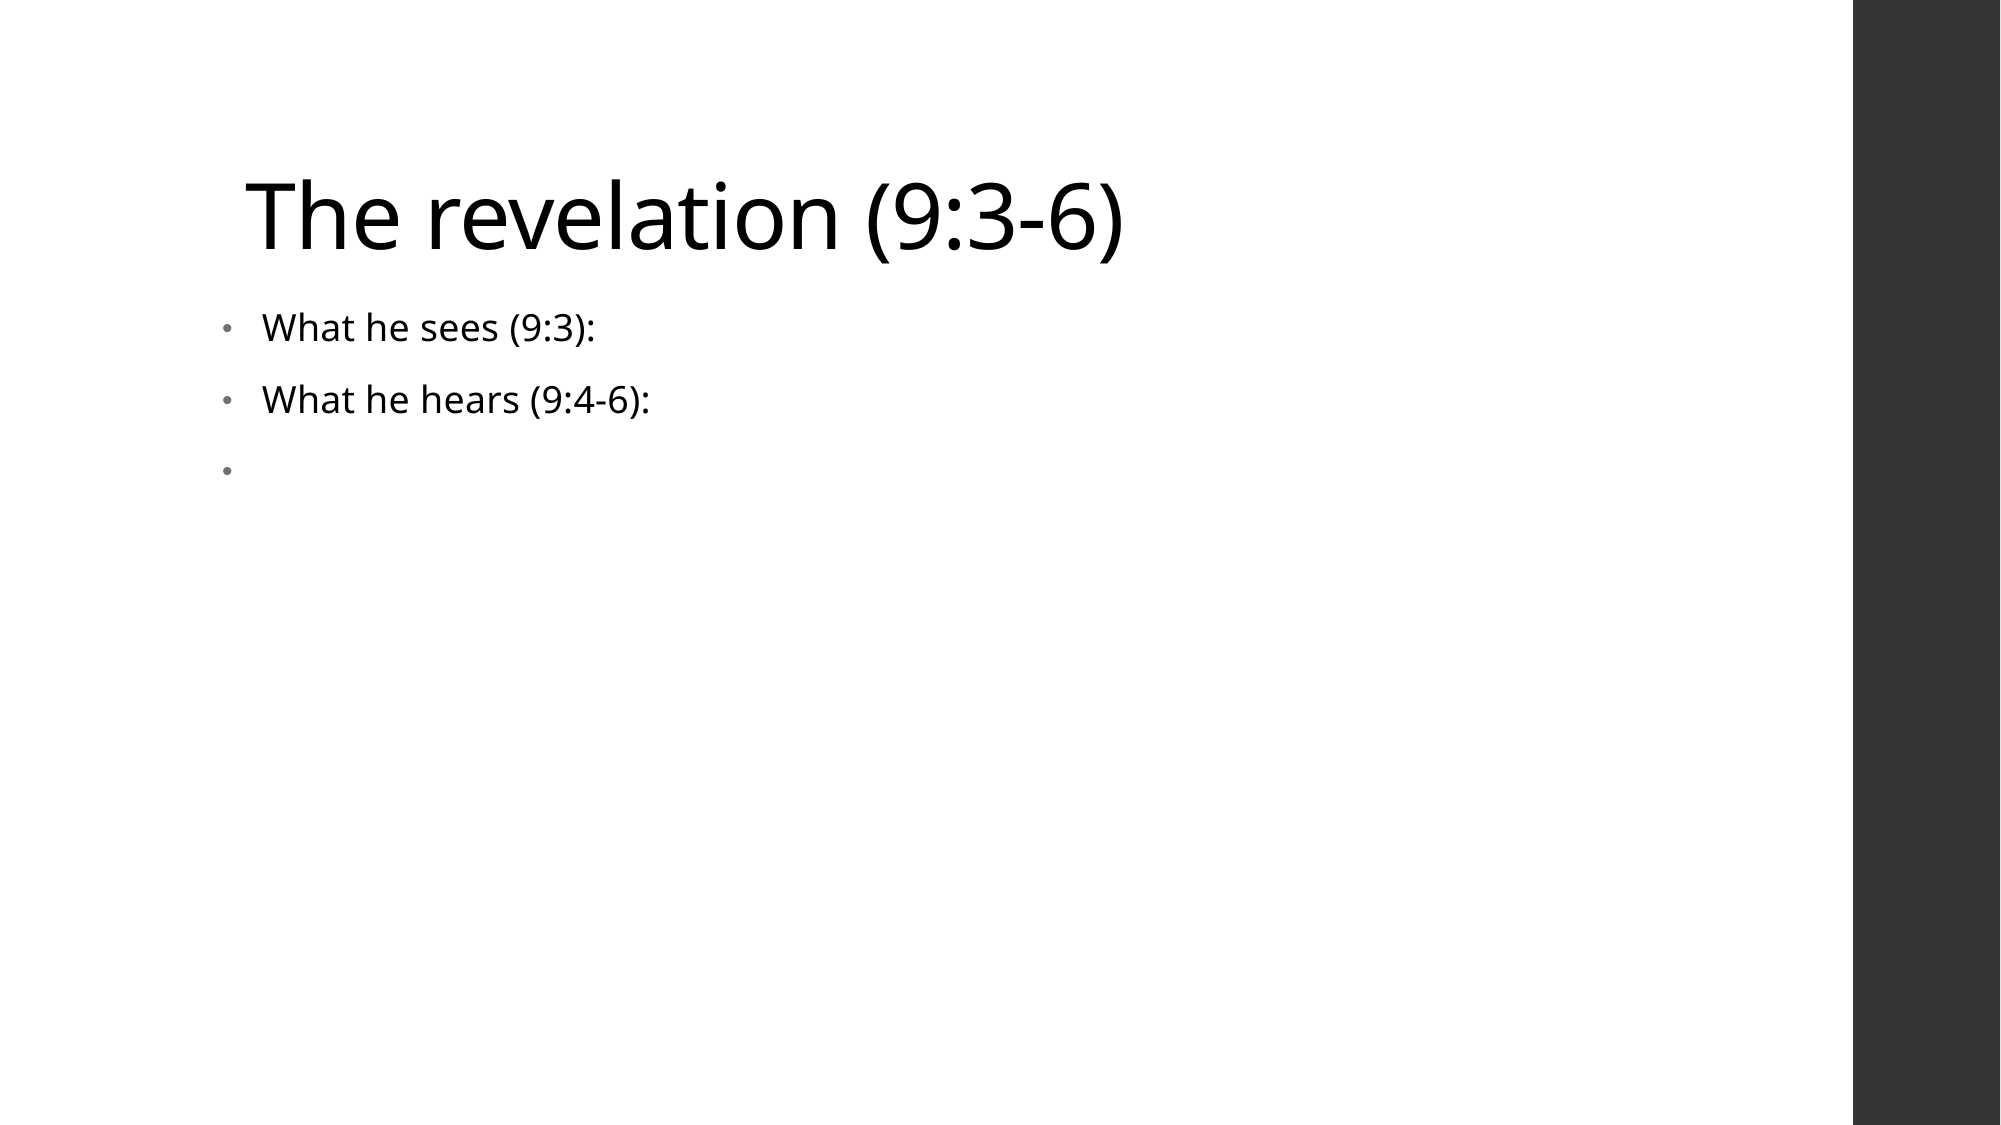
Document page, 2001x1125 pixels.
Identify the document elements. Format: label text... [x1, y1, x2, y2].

list What he sees (9:3): What he hears (9:4-6): [206, 299, 1617, 1014]
title The revelation (9:3-6) [206, 60, 1797, 278]
